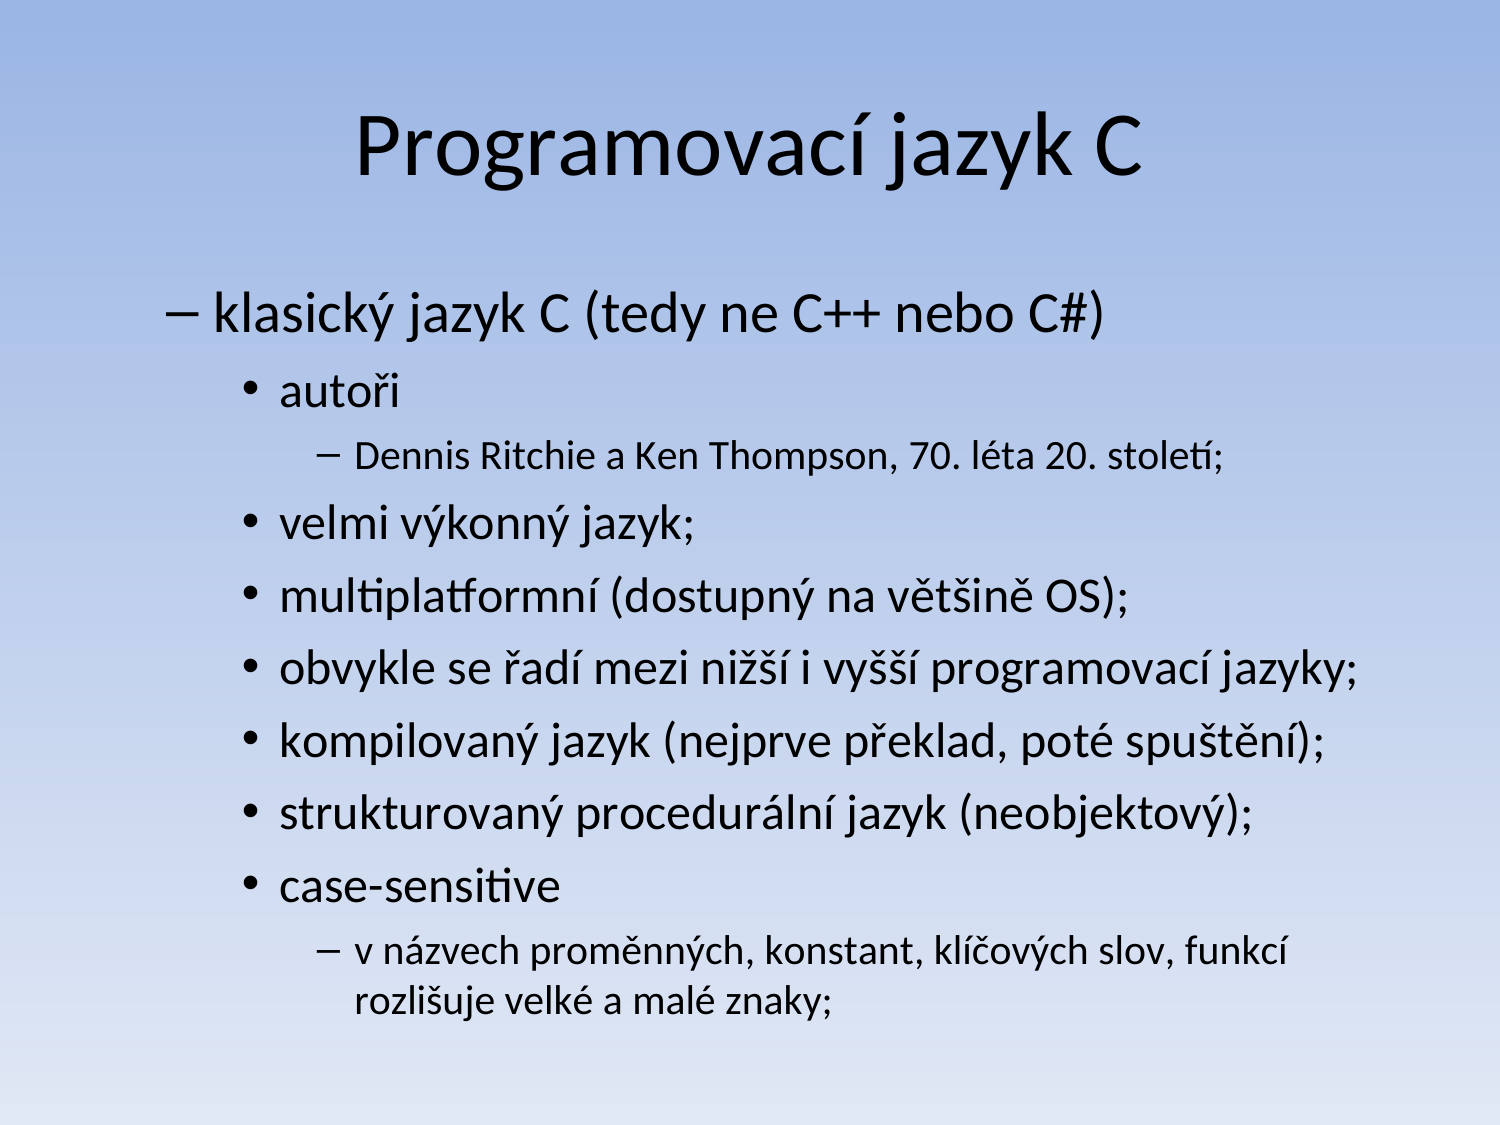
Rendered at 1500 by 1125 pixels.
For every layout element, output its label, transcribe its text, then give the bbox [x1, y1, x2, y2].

title Programovací jazyk C [75, 45, 1426, 233]
list klasický jazyk C (tedy ne C++ nebo C#) autoři Dennis Ritchie a Ken Thompson, 70. léta 20. století; velmi výkonný jazyk; multiplatformní (dostupný na většině OS); obvykle se řadí mezi nižší i vyšší programovací jazyky; kompilovaný jazyk (nejprve překlad, poté spuštění); strukturovaný procedurální jazyk (neobjektový); case-sensitive v názvech proměnných, konstant, klíčových slov, funkcí rozlišuje velké a malé znaky; [76, 267, 1427, 1010]
